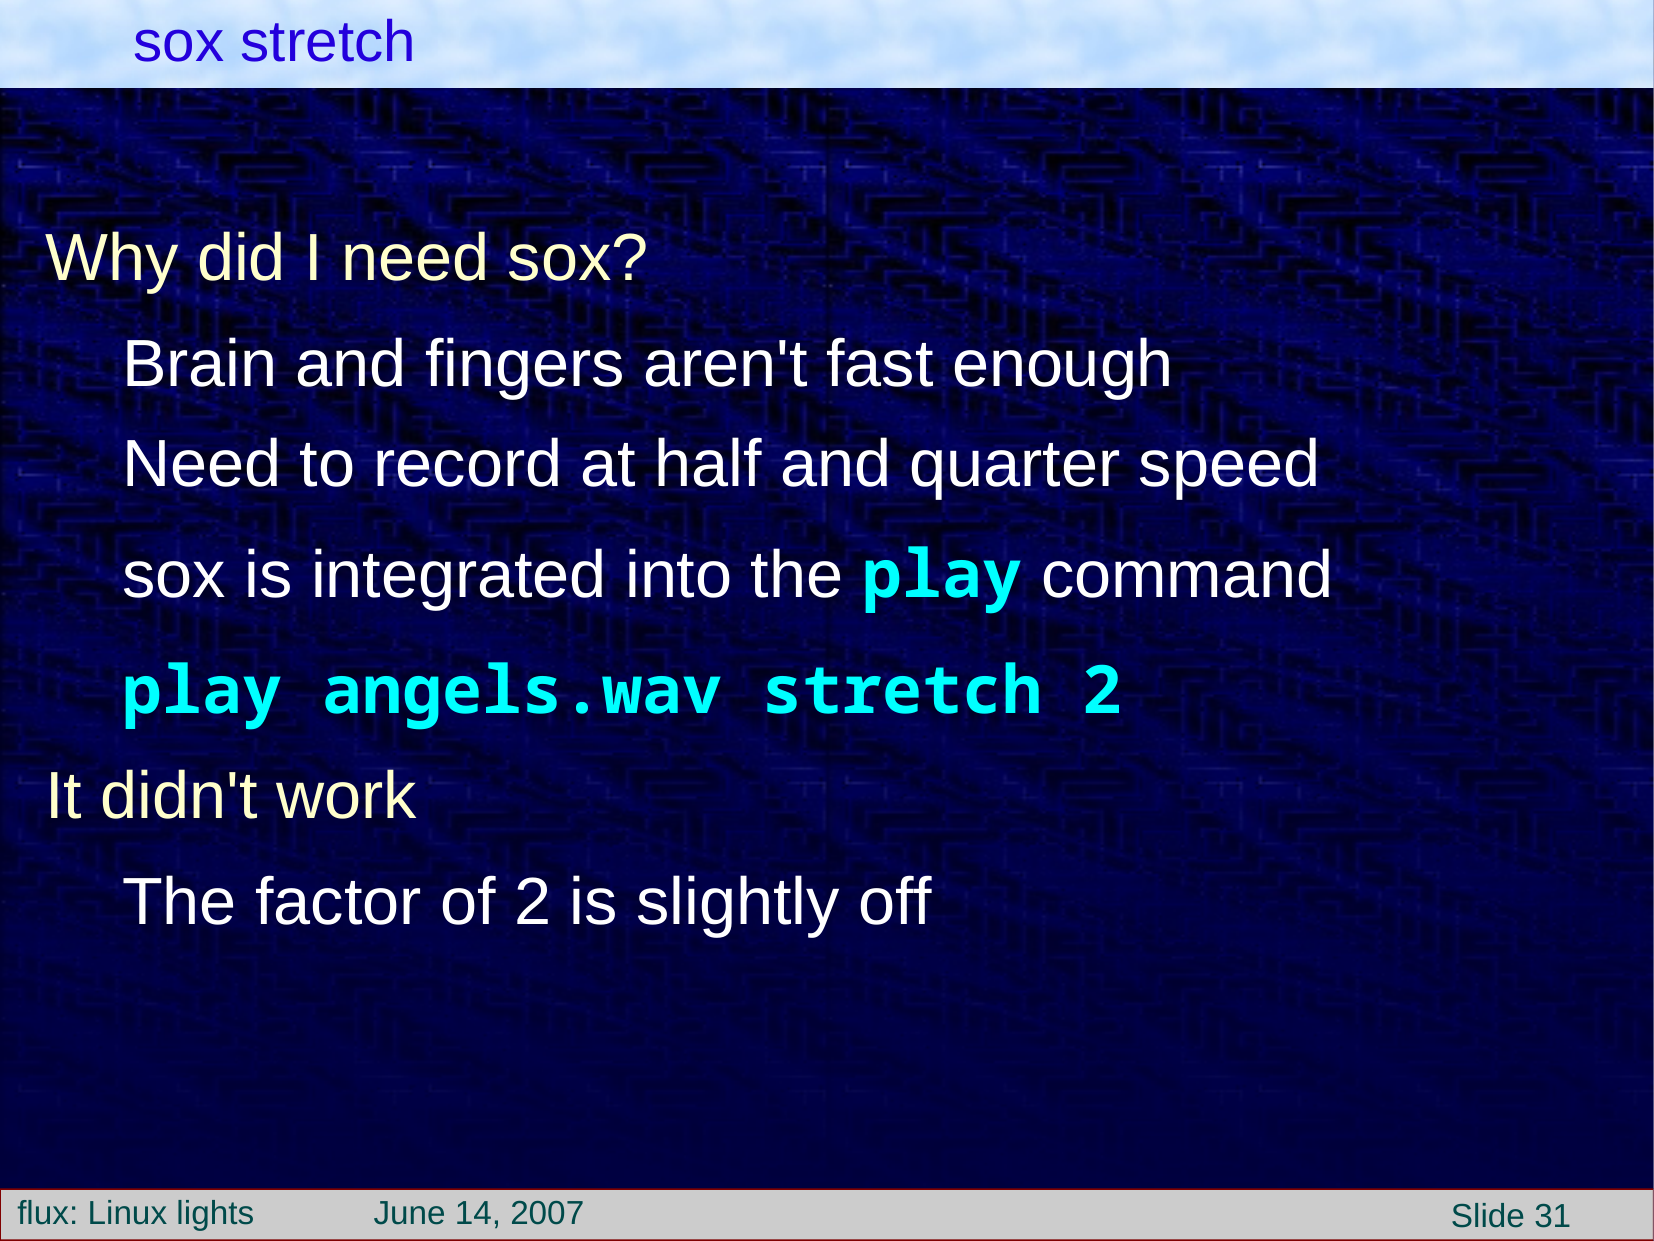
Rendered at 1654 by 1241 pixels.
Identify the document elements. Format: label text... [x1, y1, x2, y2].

text_box flux: Linux lights June 14, 2007 [2, 1186, 713, 1241]
text_box Slide <number> [1436, 1189, 1654, 1241]
text_box [713, 1189, 1436, 1241]
picture [0, 88, 1654, 1189]
text_box sox stretch [0, 0, 1654, 88]
list Why did I need sox? Brain and fingers aren't fast enough Need to record at half and quarter speed sox is integrated into the play command play angels.wav stretch 2 It didn't work The factor of 2 is slightly off [27, 218, 1634, 1163]
